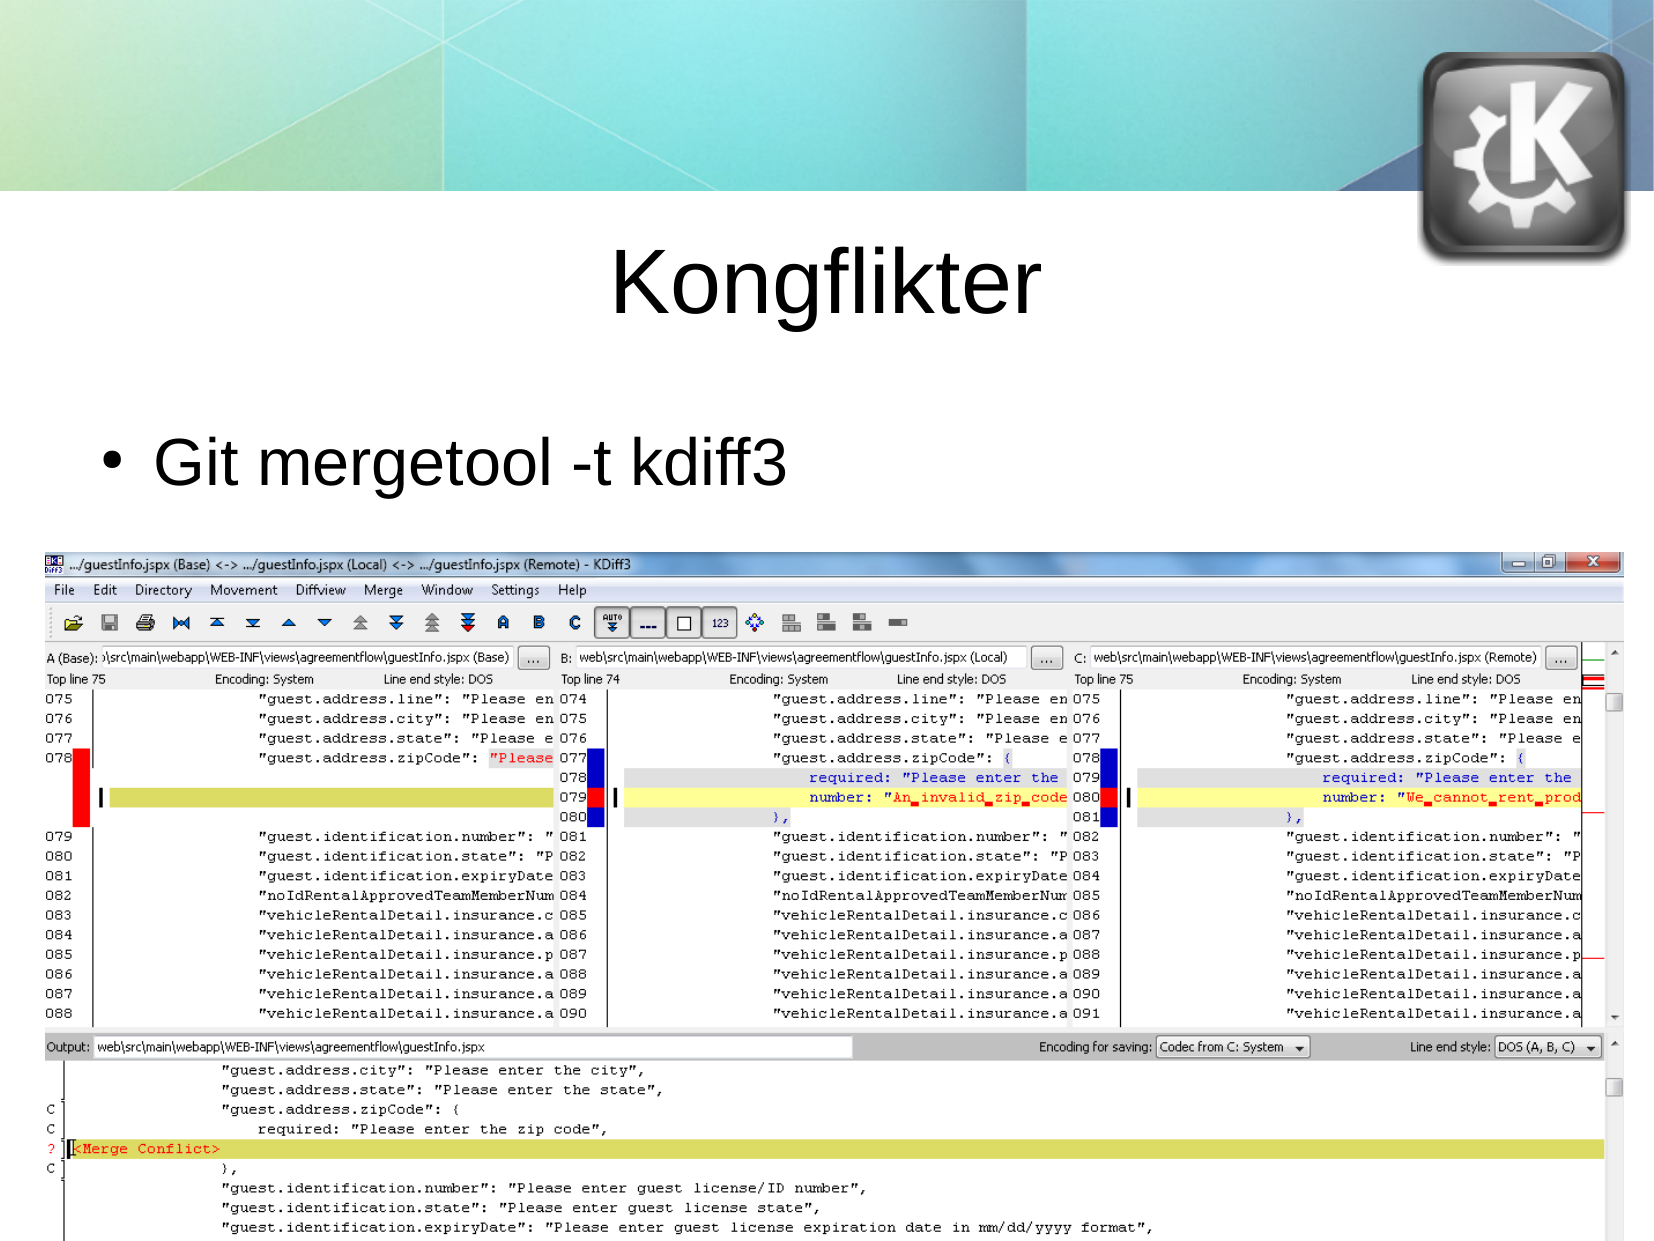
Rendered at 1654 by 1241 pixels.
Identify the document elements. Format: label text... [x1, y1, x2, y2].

list Git mergetool -t kdiff3 [82, 424, 1571, 552]
picture [0, 0, 1654, 191]
picture [45, 552, 1624, 1241]
title Kongflikter [82, 178, 1571, 386]
